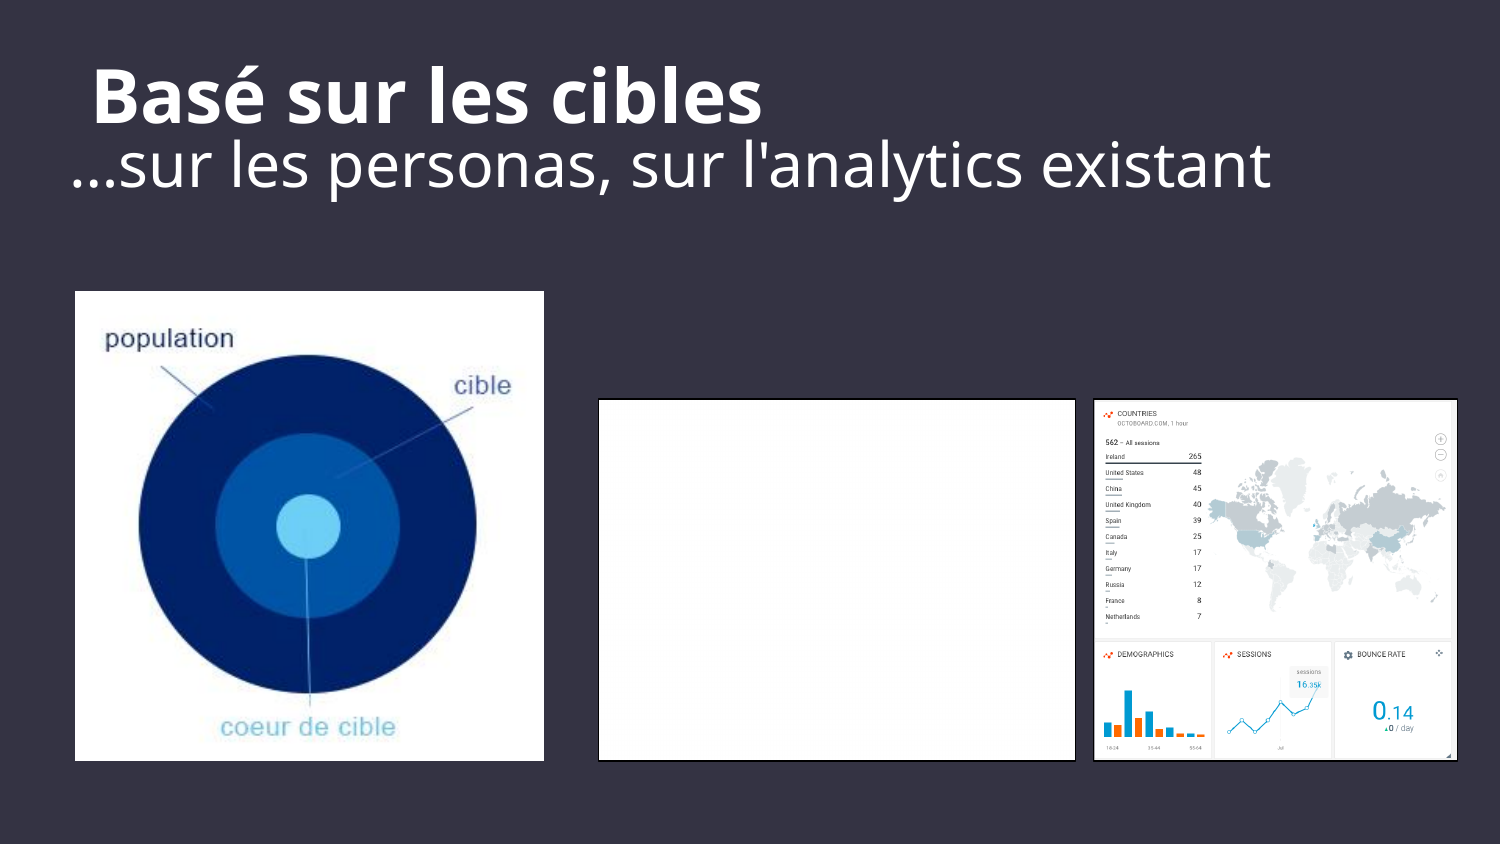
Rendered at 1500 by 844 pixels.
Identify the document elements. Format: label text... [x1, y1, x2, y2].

picture [599, 399, 1075, 761]
list …sur les personas, sur l'analytics existant [54, 109, 1405, 797]
title Basé sur les cibles [75, 33, 1425, 175]
picture [1094, 399, 1457, 761]
picture [75, 291, 544, 761]
